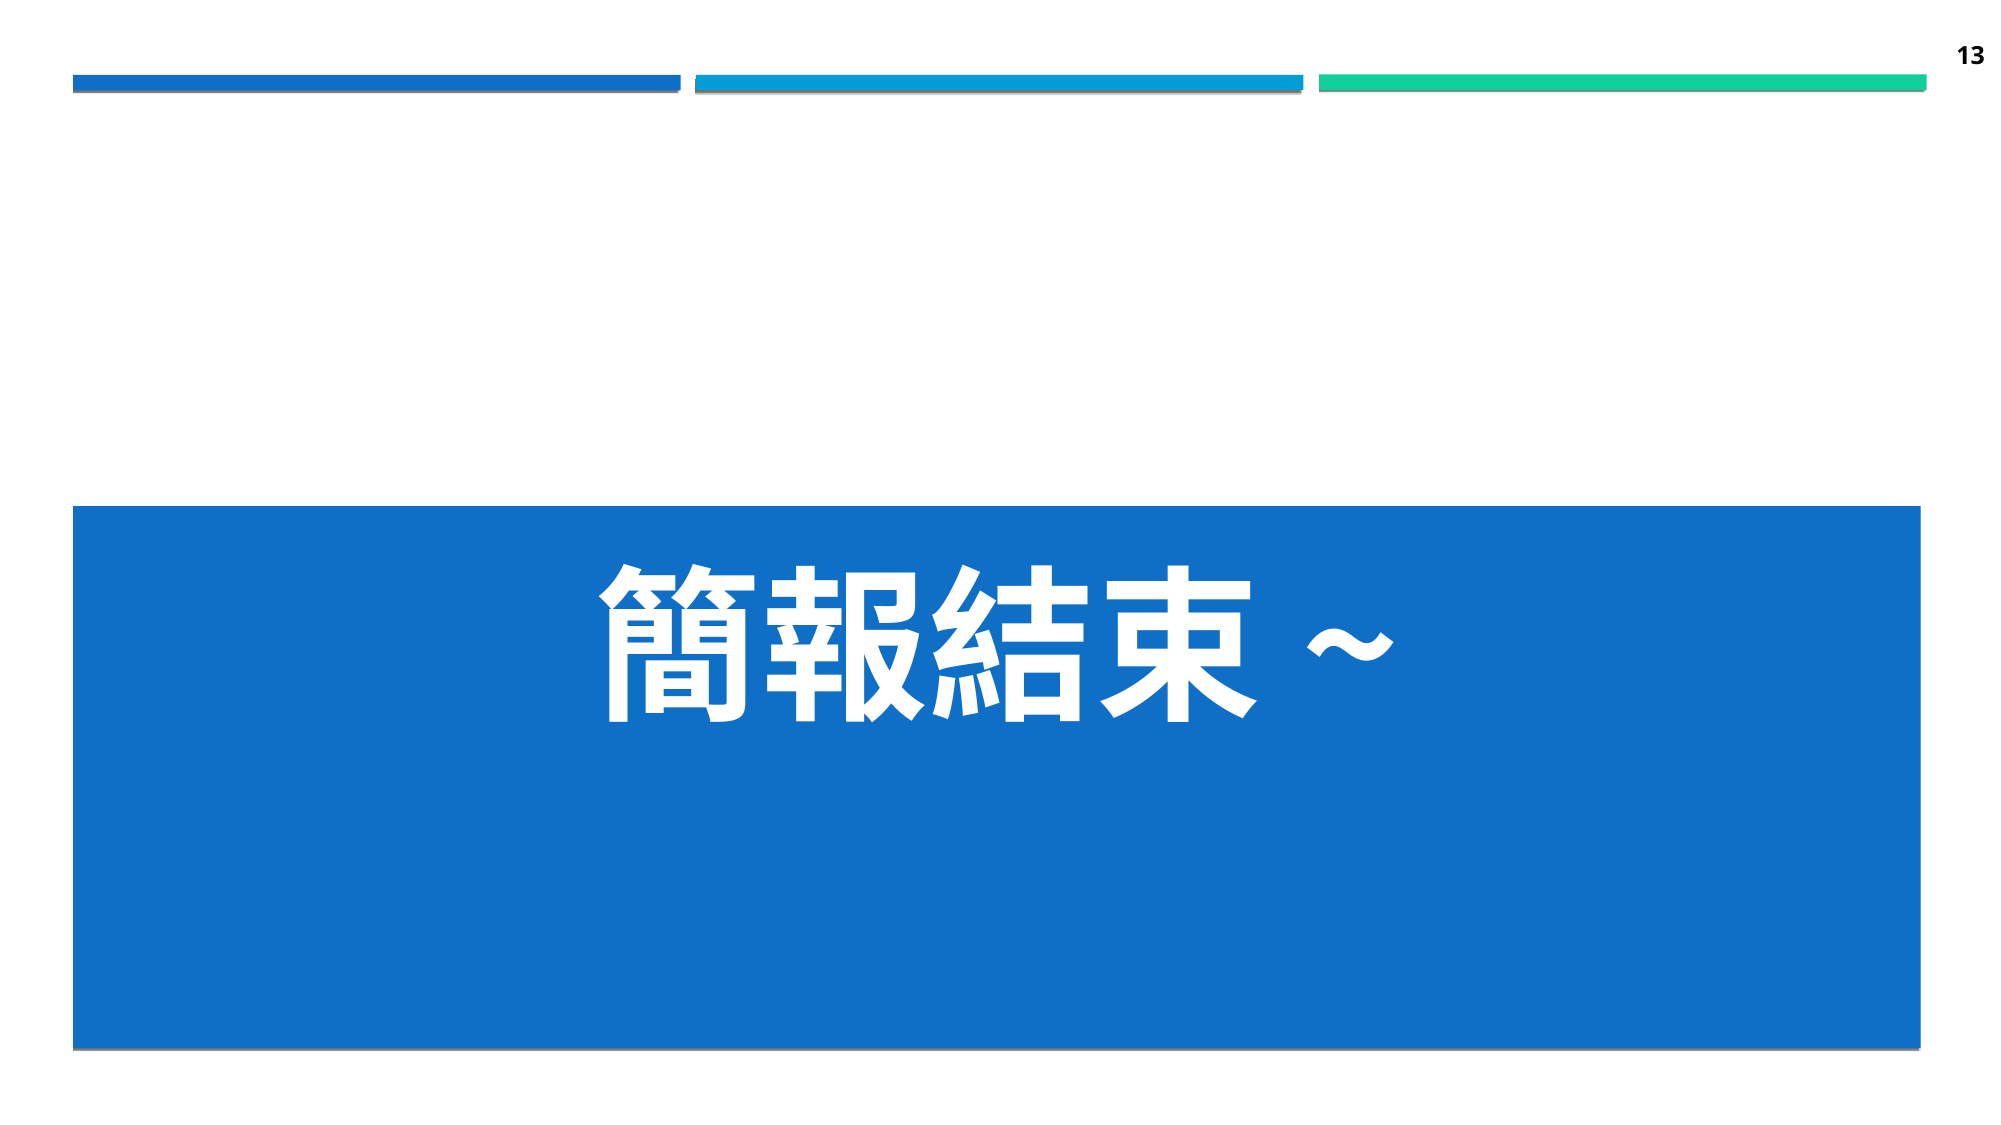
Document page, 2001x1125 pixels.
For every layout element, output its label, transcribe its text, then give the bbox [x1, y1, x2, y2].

slide_number <編號> [1827, 26, 2000, 87]
title 簡報結束~ [73, 505, 1922, 748]
